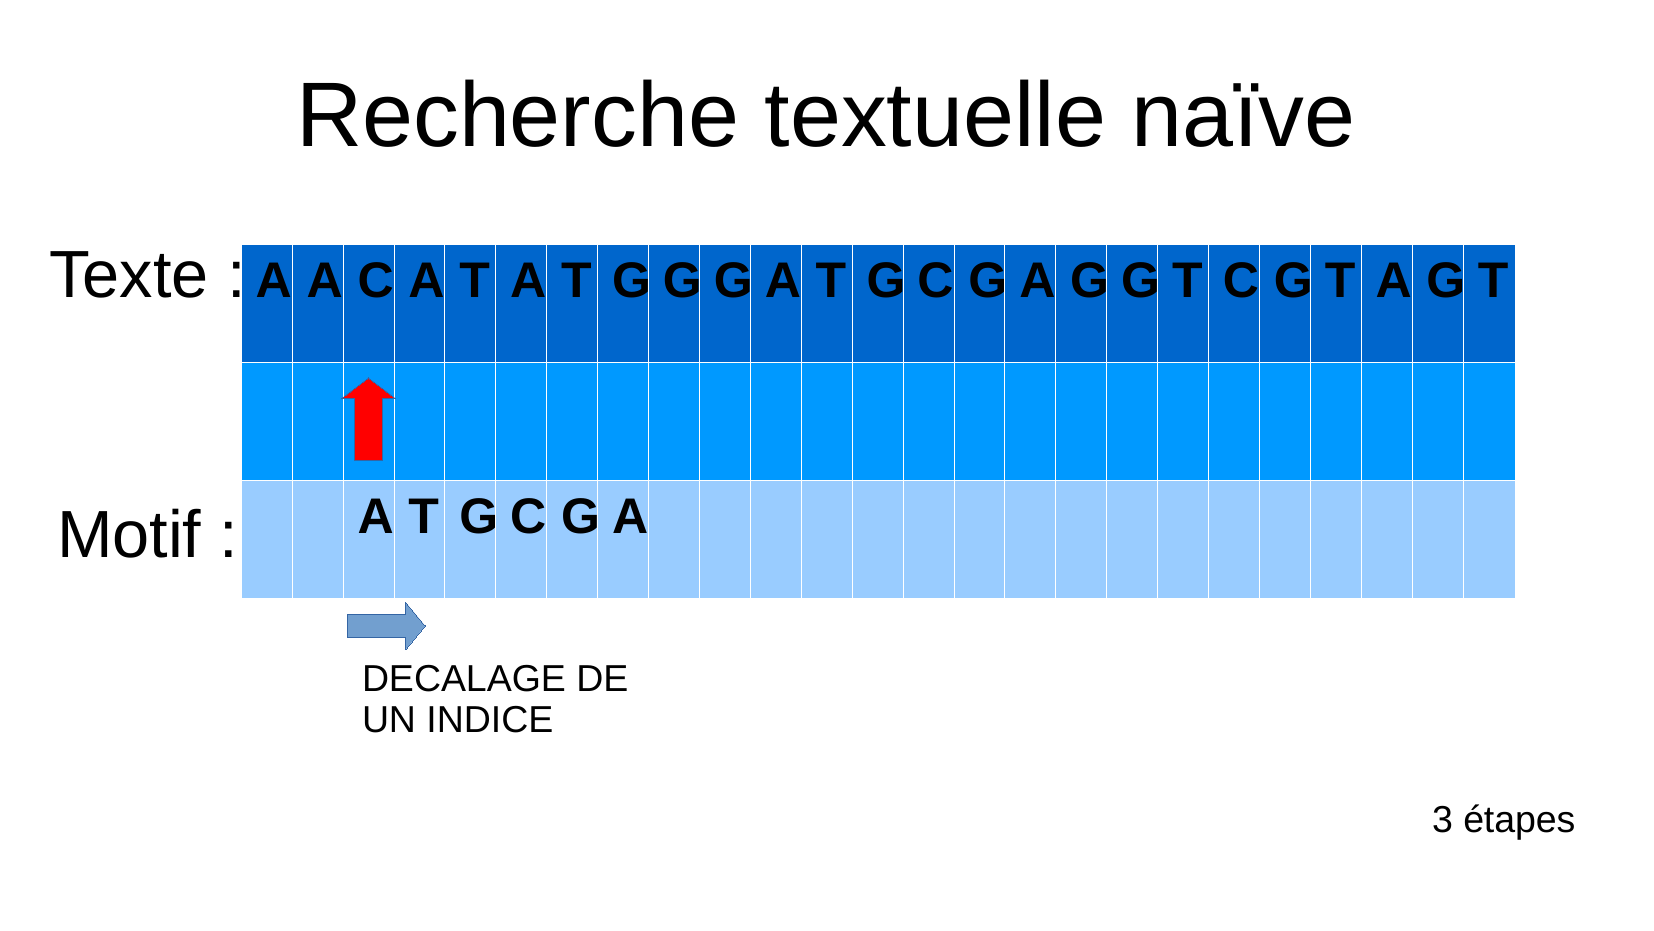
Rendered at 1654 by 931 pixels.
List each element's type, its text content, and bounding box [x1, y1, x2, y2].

table_header A [242, 245, 292, 362]
table_header G [955, 245, 1004, 362]
title Recherche textuelle naïve [82, 37, 1571, 193]
table_cell G [547, 481, 597, 598]
table_cell [547, 363, 597, 480]
table_cell [496, 363, 546, 480]
table_cell C [496, 481, 546, 598]
table_cell [802, 363, 852, 480]
table_header T [1464, 245, 1515, 362]
table_cell A [598, 481, 648, 598]
table_header C [344, 245, 394, 362]
table_cell [395, 363, 444, 480]
table_cell [853, 363, 903, 480]
table_header C [904, 245, 954, 362]
table_cell [1056, 481, 1106, 598]
table_header G [1260, 245, 1310, 362]
table_cell [802, 481, 852, 598]
table_cell [598, 363, 648, 480]
table_header T [445, 245, 495, 362]
table_cell [344, 363, 394, 396]
table_header G [700, 245, 750, 362]
table_cell [344, 399, 394, 480]
table_cell [1107, 481, 1157, 598]
table_cell [1260, 481, 1310, 598]
table_header G [853, 245, 903, 362]
subtitle Texte : [35, 217, 260, 331]
table_header G [649, 245, 699, 362]
table_cell [293, 363, 343, 480]
text_box [341, 377, 396, 461]
table_cell [1413, 481, 1463, 598]
table_cell [1107, 363, 1157, 480]
table_cell [955, 363, 1004, 480]
table_cell [1158, 481, 1208, 598]
table_header G [1056, 245, 1106, 362]
table_cell [649, 481, 699, 598]
table_header T [1158, 245, 1208, 362]
table_header G [598, 245, 648, 362]
table_cell [1464, 363, 1515, 480]
table_header G [1107, 245, 1157, 362]
table_cell [1209, 481, 1259, 598]
text_box DECALAGE DE UN INDICE [347, 649, 656, 749]
table_header A [1005, 245, 1055, 362]
table_header T [1311, 245, 1361, 362]
table_header A [293, 245, 343, 362]
table_cell A [344, 481, 394, 598]
table_cell [445, 363, 495, 480]
table_cell [904, 363, 954, 480]
table_cell [700, 363, 750, 480]
table_header A [395, 245, 444, 362]
table_cell [1413, 363, 1463, 480]
table_cell [1464, 481, 1515, 598]
table_cell [1005, 481, 1055, 598]
table_cell [1311, 481, 1361, 598]
table_cell [1311, 363, 1361, 480]
table_cell [904, 481, 954, 598]
table_cell [751, 481, 801, 598]
text_box 3 étapes [1417, 791, 1630, 851]
table_cell [242, 481, 292, 598]
table_cell [751, 363, 801, 480]
table_cell G [445, 481, 495, 598]
table_cell [853, 481, 903, 598]
table_header A [1362, 245, 1412, 362]
table_header C [1209, 245, 1259, 362]
text_box Motif : [35, 477, 241, 591]
table_cell [1260, 363, 1310, 480]
table_cell [1158, 363, 1208, 480]
table_cell [1005, 363, 1055, 480]
table_cell [1056, 363, 1106, 480]
table_cell [1362, 481, 1412, 598]
table_cell [1209, 363, 1259, 480]
table_header T [802, 245, 852, 362]
table_header A [751, 245, 801, 362]
table_header G [1413, 245, 1463, 362]
table_cell [242, 363, 292, 480]
table_cell [700, 481, 750, 598]
table_cell T [395, 481, 444, 598]
table_header A [496, 245, 546, 362]
table_cell [955, 481, 1004, 598]
table_cell [1362, 363, 1412, 480]
table_cell [293, 481, 343, 598]
table_cell [649, 363, 699, 480]
text_box [347, 602, 426, 649]
table_header T [547, 245, 597, 362]
